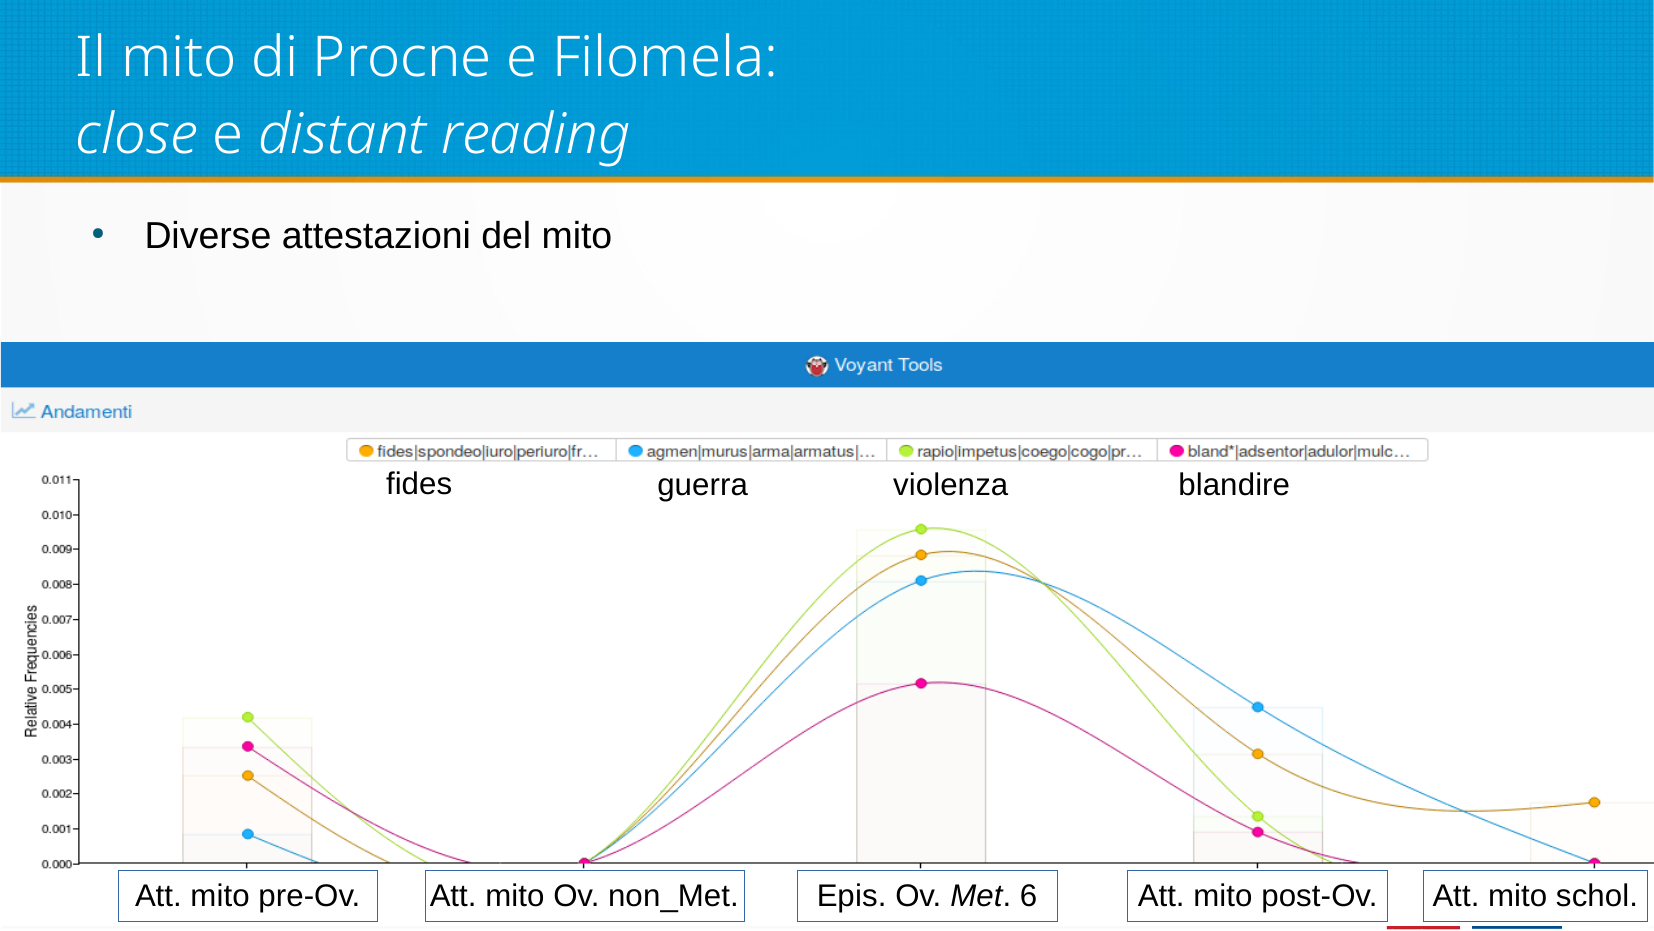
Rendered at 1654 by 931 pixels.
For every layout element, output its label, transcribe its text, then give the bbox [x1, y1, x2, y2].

text_box Att. mito pre-Ov. [118, 870, 378, 922]
text_box fides [301, 468, 538, 499]
text_box Att. mito post-Ov. [1127, 870, 1388, 922]
text_box guerra [584, 469, 821, 500]
picture [0, 175, 1654, 931]
title Il mito di Procne e Filomela: close e distant reading [75, 14, 1564, 171]
text_box Att. mito schol. [1423, 870, 1648, 922]
text_box Diverse attestazioni del mito [59, 206, 1619, 342]
text_box blandire [1116, 469, 1353, 500]
text_box Att. mito Ov. non_Met. [425, 870, 745, 922]
text_box Epis. Ov. Met. 6 [797, 870, 1058, 922]
text_box violenza [832, 469, 1069, 500]
